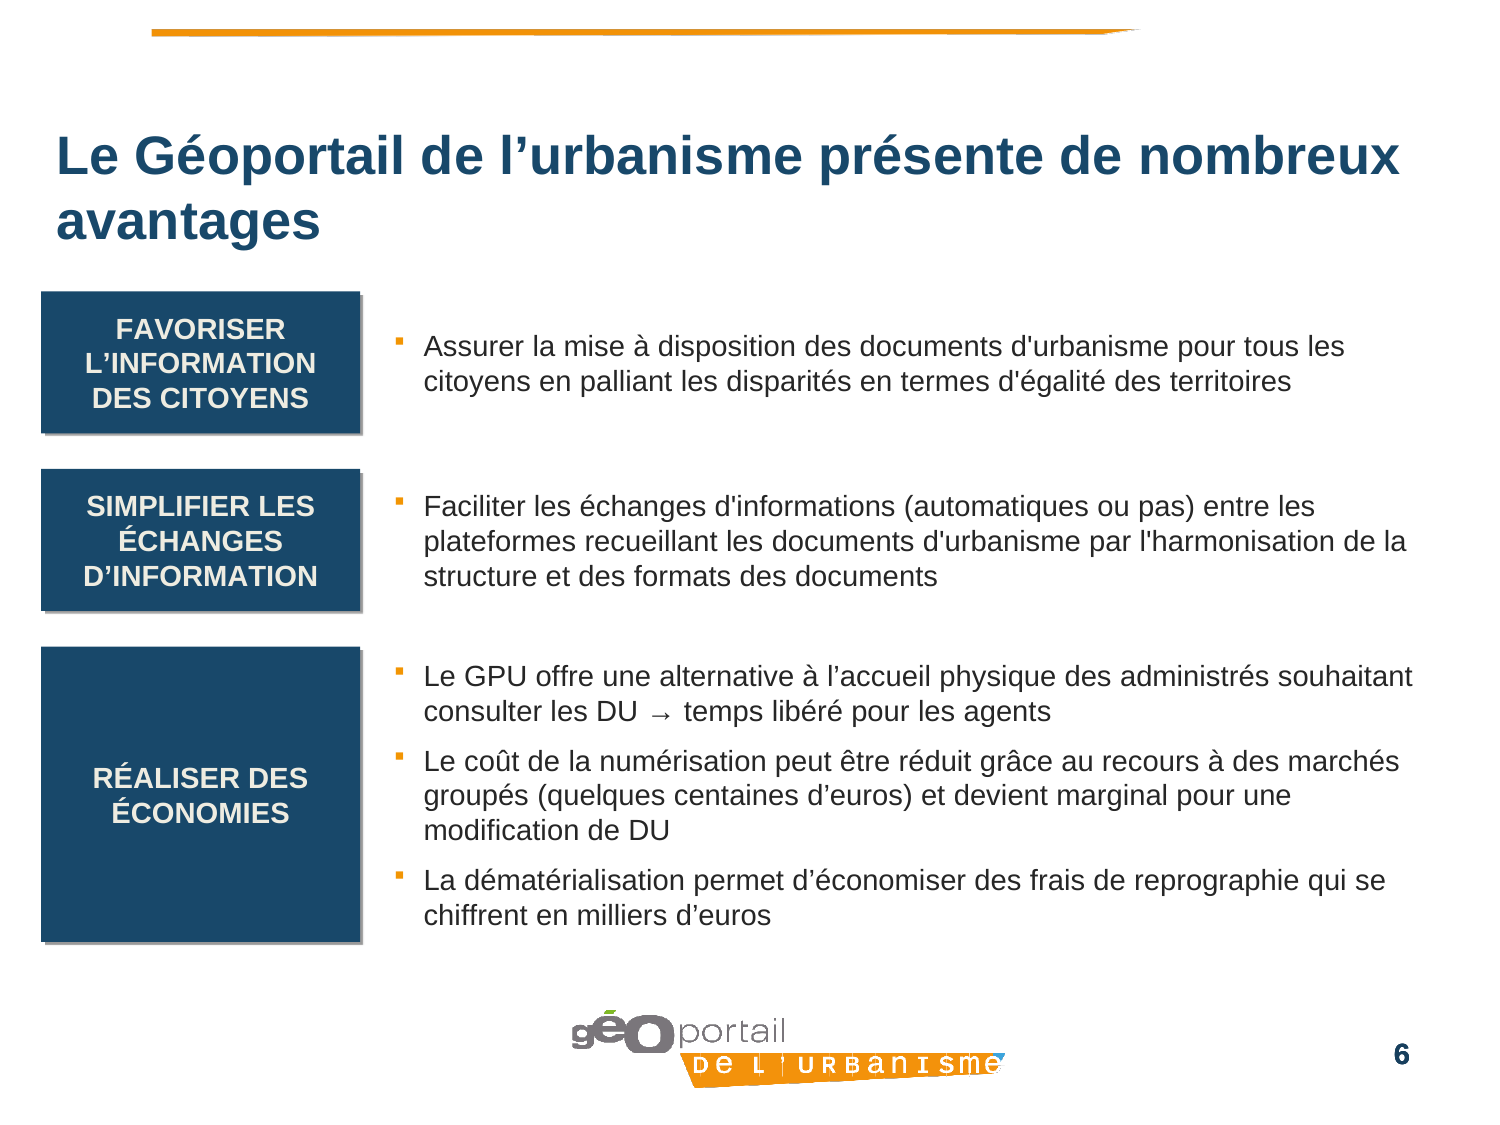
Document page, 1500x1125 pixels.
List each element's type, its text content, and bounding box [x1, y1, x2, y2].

text_box RÉALISER DES ÉCONOMIES [41, 646, 361, 942]
text_box <numéro> [1249, 1026, 1426, 1081]
text_box SIMPLIFIER LES ÉCHANGES D’INFORMATION [41, 468, 361, 611]
text_box FAVORISER L’INFORMATION DES CITOYENS [41, 291, 361, 434]
picture [536, 942, 1037, 1125]
title Le Géoportail de l’urbanisme présente de nombreux avantages [41, 104, 1459, 268]
text_box Le GPU offre une alternative à l’accueil physique des administrés souhaitant consulter les DU → temps libéré pour les agents Le coût de la numérisation peut être réduit grâce au recours à des marchés groupés (quelques centaines d’euros) et devient marginal pour une modification de DU La dématérialisation permet d’économiser des frais de reprographie qui se chiffrent en milliers d’euros [379, 646, 1459, 942]
text_box Faciliter les échanges d'informations (automatiques ou pas) entre les plateformes recueillant les documents d'urbanisme par l'harmonisation de la structure et des formats des documents [379, 468, 1459, 611]
text_box Assurer la mise à disposition des documents d'urbanisme pour tous les citoyens en palliant les disparités en termes d'égalité des territoires [379, 291, 1459, 434]
